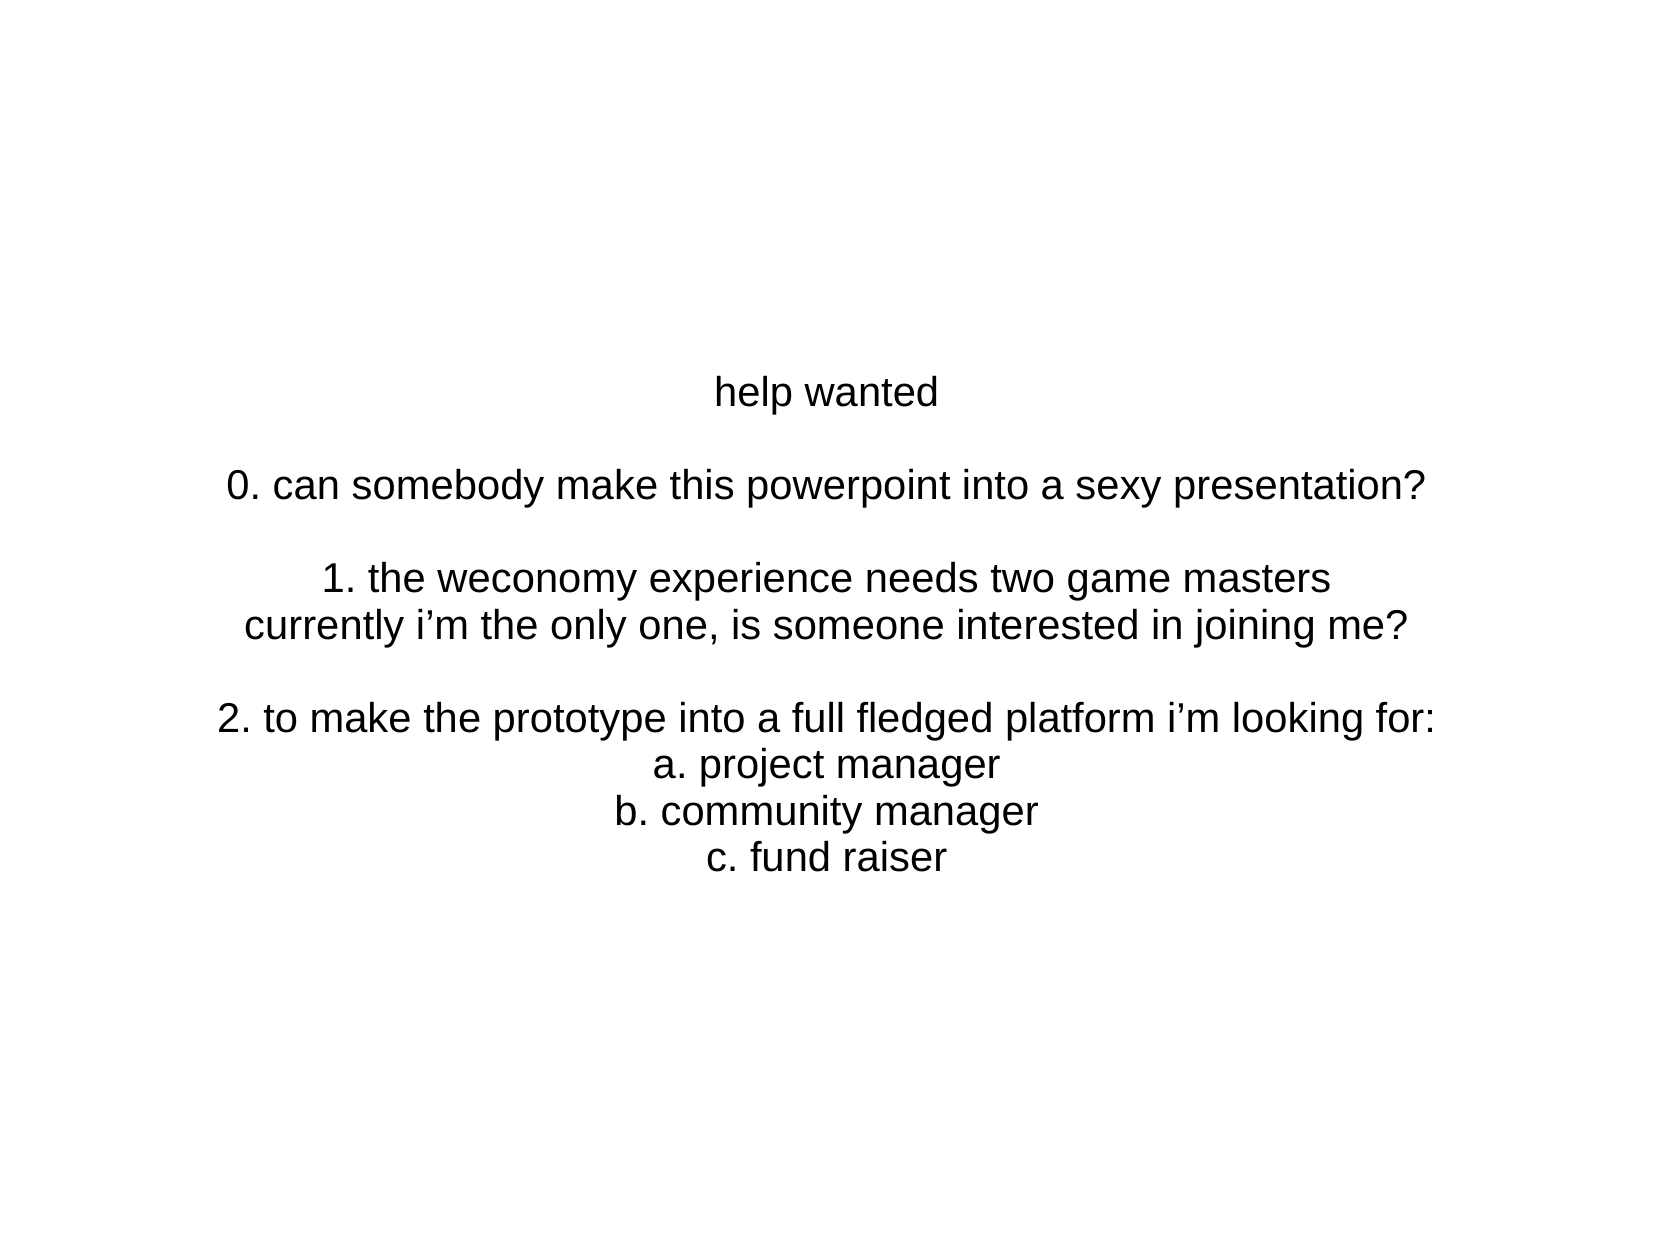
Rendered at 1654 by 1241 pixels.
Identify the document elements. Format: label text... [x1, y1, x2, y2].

subtitle help wanted 0. can somebody make this powerpoint into a sexy presentation? 1. the weconomy experience needs two game masters currently i’m the only one, is someone interested in joining me? 2. to make the prototype into a full fledged platform i’m looking for: a. project manager b. community manager c. fund raiser [82, 49, 1571, 1201]
